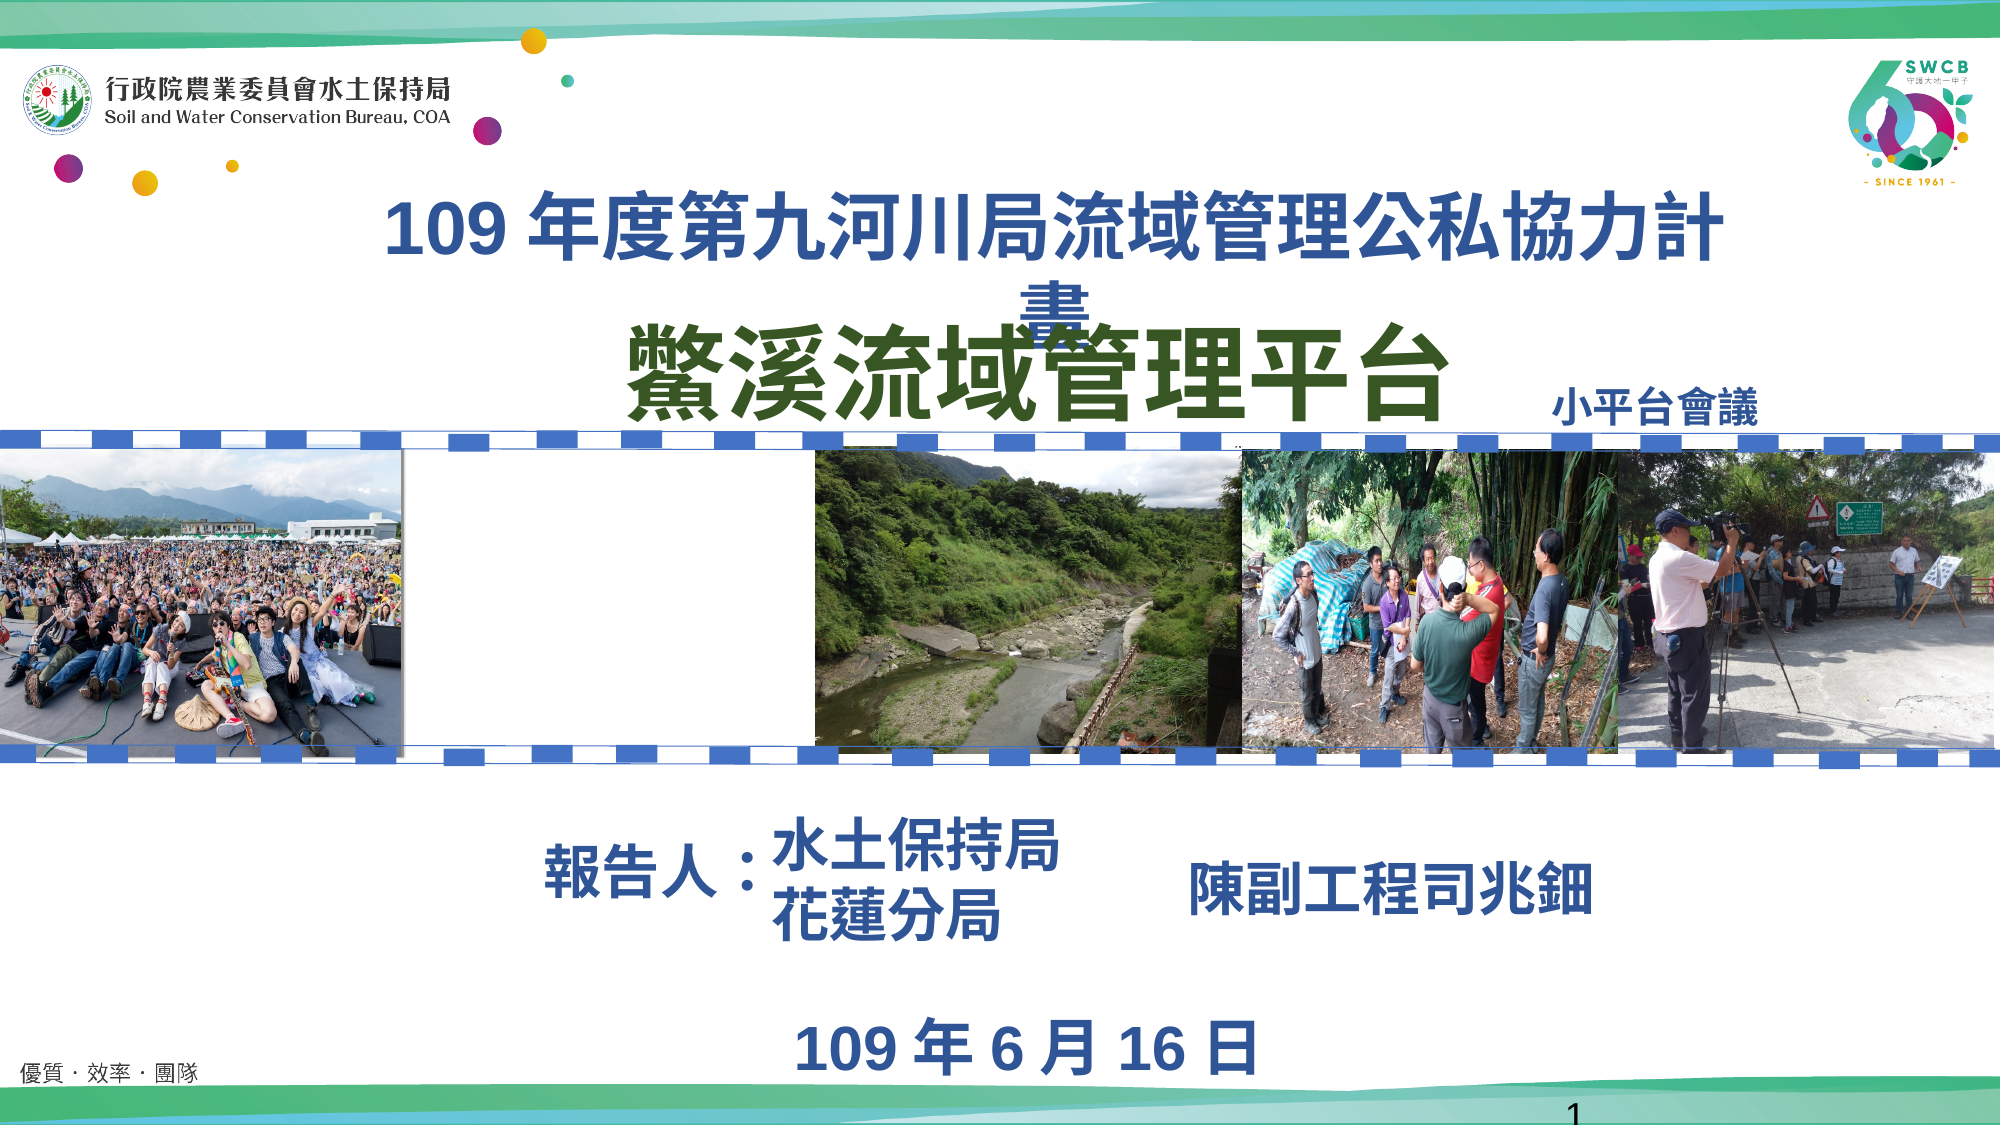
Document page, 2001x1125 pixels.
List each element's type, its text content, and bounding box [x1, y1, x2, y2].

text_box [1546, 747, 1588, 766]
text_box [1079, 746, 1121, 765]
picture [1774, 749, 1896, 765]
text_box [536, 430, 578, 449]
picture [658, 747, 709, 763]
text_box [0, 430, 41, 449]
text_box [443, 748, 485, 767]
picture [1682, 439, 1737, 450]
text_box [896, 433, 938, 452]
picture [222, 432, 265, 448]
text_box [0, 745, 37, 763]
picture [1938, 749, 1969, 765]
picture [578, 432, 621, 448]
text_box [621, 430, 663, 449]
text_box [1818, 751, 1860, 770]
picture [934, 748, 989, 763]
text_box [1974, 435, 2000, 453]
picture [1031, 748, 1079, 764]
text_box [1180, 433, 1222, 451]
list 109年度第九河川局流域管理公私協力計畫 [335, 172, 1775, 256]
picture [573, 747, 616, 763]
text_box [989, 748, 1031, 767]
text_box [1084, 432, 1126, 450]
text_box [360, 432, 402, 450]
picture [0, 449, 404, 745]
text_box [1551, 433, 1593, 451]
picture [217, 746, 260, 757]
list 鱉溪流域管理平台 [550, 301, 1528, 426]
picture [307, 432, 360, 448]
picture [756, 433, 802, 448]
picture [0, 764, 2000, 1125]
text_box [1969, 749, 2000, 768]
picture [839, 747, 892, 763]
text_box [1732, 749, 1774, 768]
picture [397, 747, 531, 763]
text_box [87, 745, 129, 763]
text_box [1175, 747, 1217, 766]
picture [1588, 749, 1635, 765]
picture [1317, 748, 1452, 764]
text_box 小平台會議 [1593, 434, 1737, 439]
text_box [265, 430, 307, 449]
text_box [714, 432, 756, 450]
picture [129, 746, 175, 757]
text_box [448, 433, 490, 452]
picture [0, 0, 2000, 433]
picture [1494, 749, 1546, 764]
picture [1217, 748, 1275, 764]
text_box [797, 746, 839, 765]
picture [1322, 434, 1551, 450]
text_box [91, 430, 133, 449]
text_box [1280, 433, 1322, 451]
text_box [994, 433, 1036, 452]
text_box [1365, 435, 1407, 453]
picture [133, 432, 180, 447]
text_box 小平台會議 [1536, 373, 1775, 432]
text_box [175, 745, 217, 763]
list 報告人： [529, 827, 772, 911]
text_box [1896, 749, 1938, 768]
picture [1677, 749, 1732, 765]
text_box 水土保持局 花蓮分局 [756, 800, 1173, 885]
text_box [1737, 434, 1779, 453]
picture [663, 433, 714, 448]
picture [397, 747, 404, 757]
picture [938, 433, 994, 449]
text_box [892, 748, 934, 767]
picture [1222, 434, 1280, 449]
text_box [1823, 436, 1865, 455]
text_box [180, 430, 222, 449]
text_box [531, 744, 573, 763]
picture [1779, 435, 1901, 450]
picture [844, 433, 896, 449]
slide_number <編號> [1550, 1084, 2000, 1125]
picture [302, 746, 355, 757]
picture [1036, 433, 1084, 449]
text_box 陳副工程司兆鈿 [1172, 844, 1682, 928]
list 109年6月16日 [91, 1001, 1967, 1085]
picture [1126, 433, 1180, 449]
text_box [260, 744, 302, 763]
text_box [1457, 435, 1499, 453]
text_box [1901, 434, 1943, 453]
text_box [616, 744, 658, 763]
text_box [1275, 747, 1317, 766]
text_box [1452, 749, 1494, 768]
picture [1593, 439, 1640, 450]
text_box [1360, 749, 1402, 768]
picture [37, 746, 87, 757]
text_box [1640, 435, 1682, 453]
text_box [802, 432, 844, 450]
picture [41, 431, 91, 447]
text_box [709, 746, 751, 765]
picture [751, 747, 797, 763]
picture [406, 450, 2000, 749]
text_box [1635, 749, 1677, 768]
text_box [355, 746, 397, 765]
picture [1943, 435, 1974, 451]
picture [402, 432, 536, 448]
picture [1121, 748, 1175, 764]
